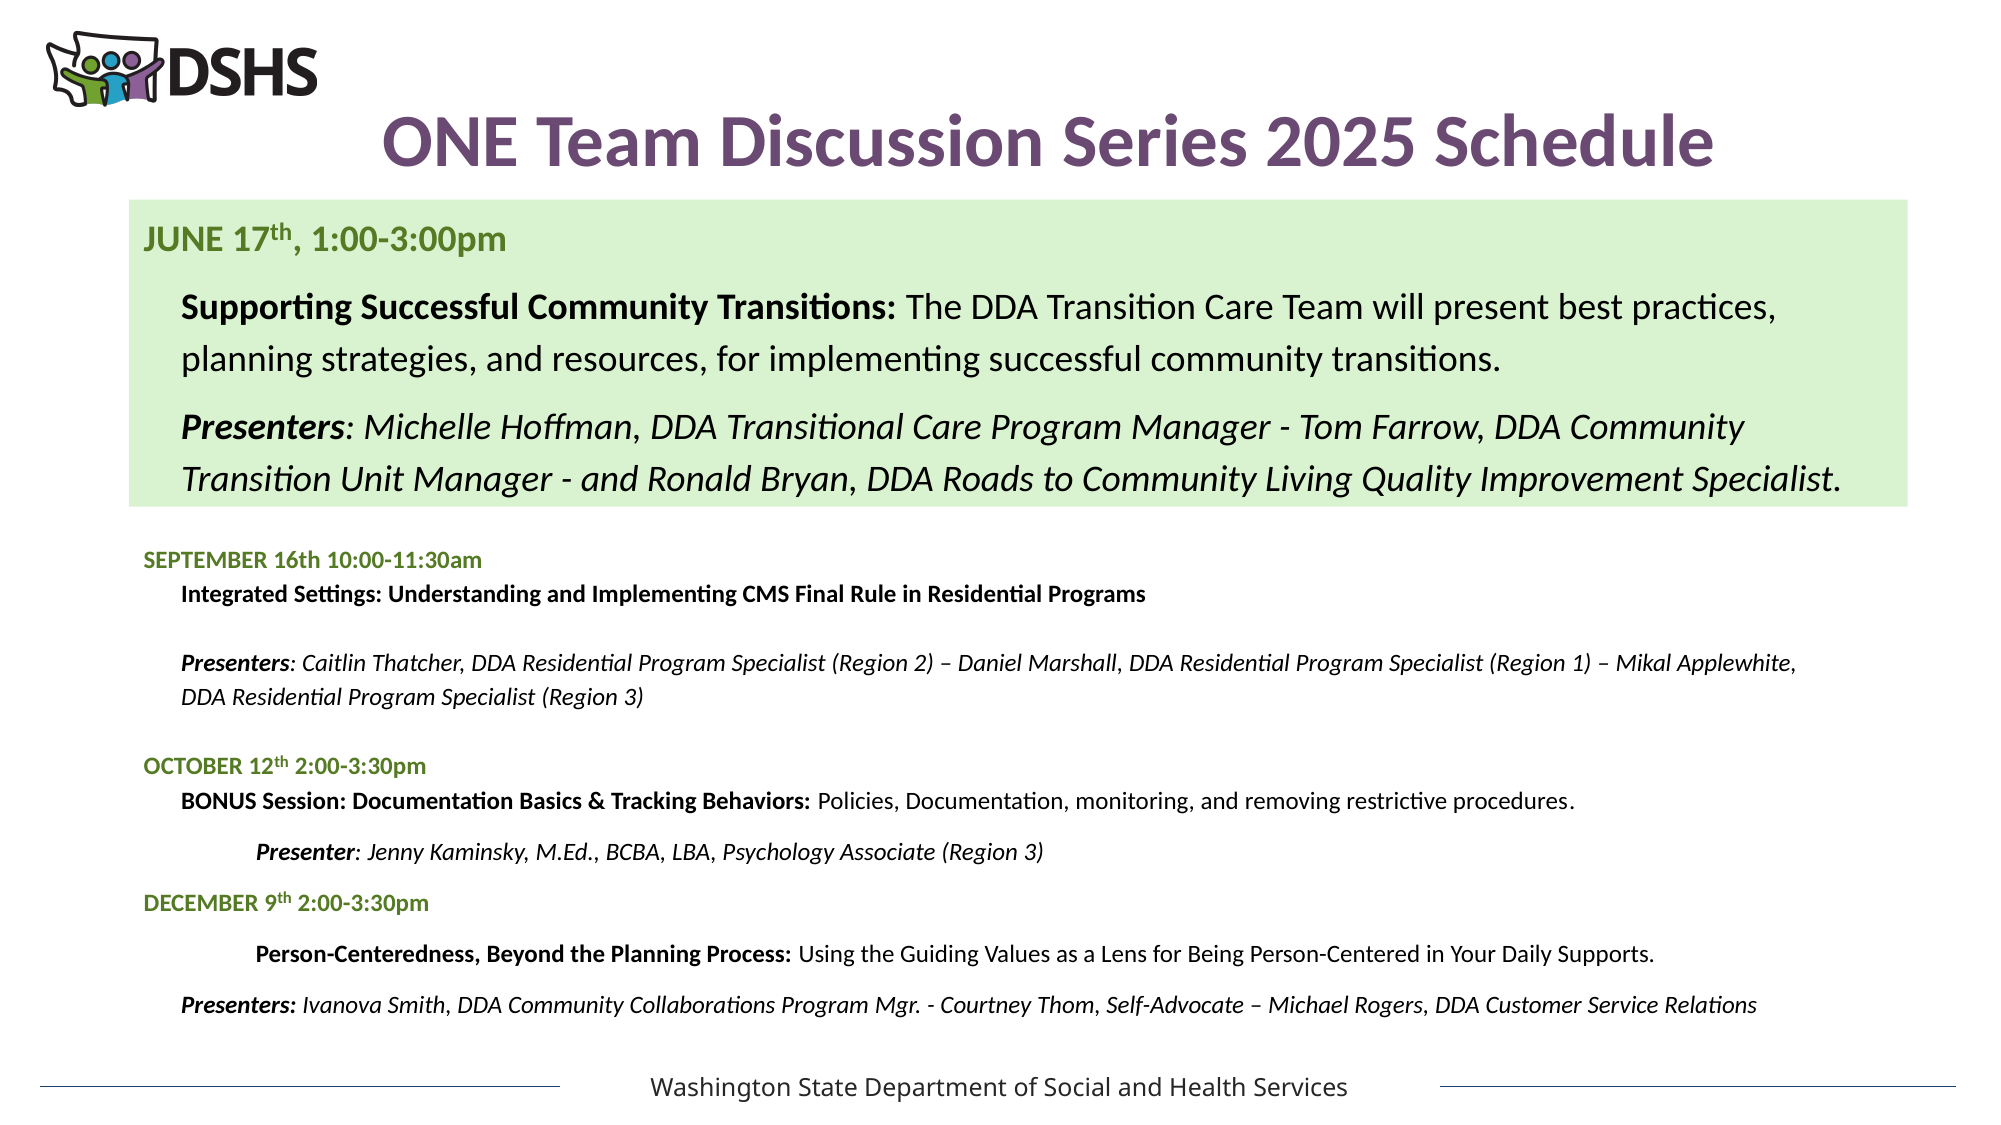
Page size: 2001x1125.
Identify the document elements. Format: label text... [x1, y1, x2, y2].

text_box SEPTEMBER 16th 10:00-11:30am Integrated Settings: Understanding and Implementing CMS Final Rule in Residential Programs Presenters: Caitlin Thatcher, DDA Residential Program Specialist (Region 2) – Daniel Marshall, DDA Residential Program Specialist (Region 1) – Mikal Applewhite, DDA Residential Program Specialist (Region 3) OCTOBER 12th 2:00-3:30pm BONUS Session: Documentation Basics & Tracking Behaviors: Policies, Documentation, monitoring, and removing restrictive procedures. Presenter: Jenny Kaminsky, M.Ed., BCBA, LBA, Psychology Associate (Region 3) DECEMBER 9th 2:00-3:30pm Person-Centeredness, Beyond the Planning Process: Using the Guiding Values as a Lens for Being Person-Centered in Your Daily Supports. Presenters: Ivanova Smith, DDA Community Collaborations Program Mgr. - Courtney Thom, Self-Advocate – Michael Rogers, DDA Customer Service Relations [128, 531, 1825, 1082]
list ONE Team Discussion Series 2025 Schedule [275, 83, 1825, 199]
text_box JUNE 17th, 1:00-3:00pm Supporting Successful Community Transitions: The DDA Transition Care Team will present best practices, planning strategies, and resources, for implementing successful community transitions. Presenters: Michelle Hoffman, DDA Transitional Care Program Manager - Tom Farrow, DDA Community Transition Unit Manager - and Ronald Bryan, DDA Roads to Community Living Quality Improvement Specialist. [128, 199, 1908, 507]
